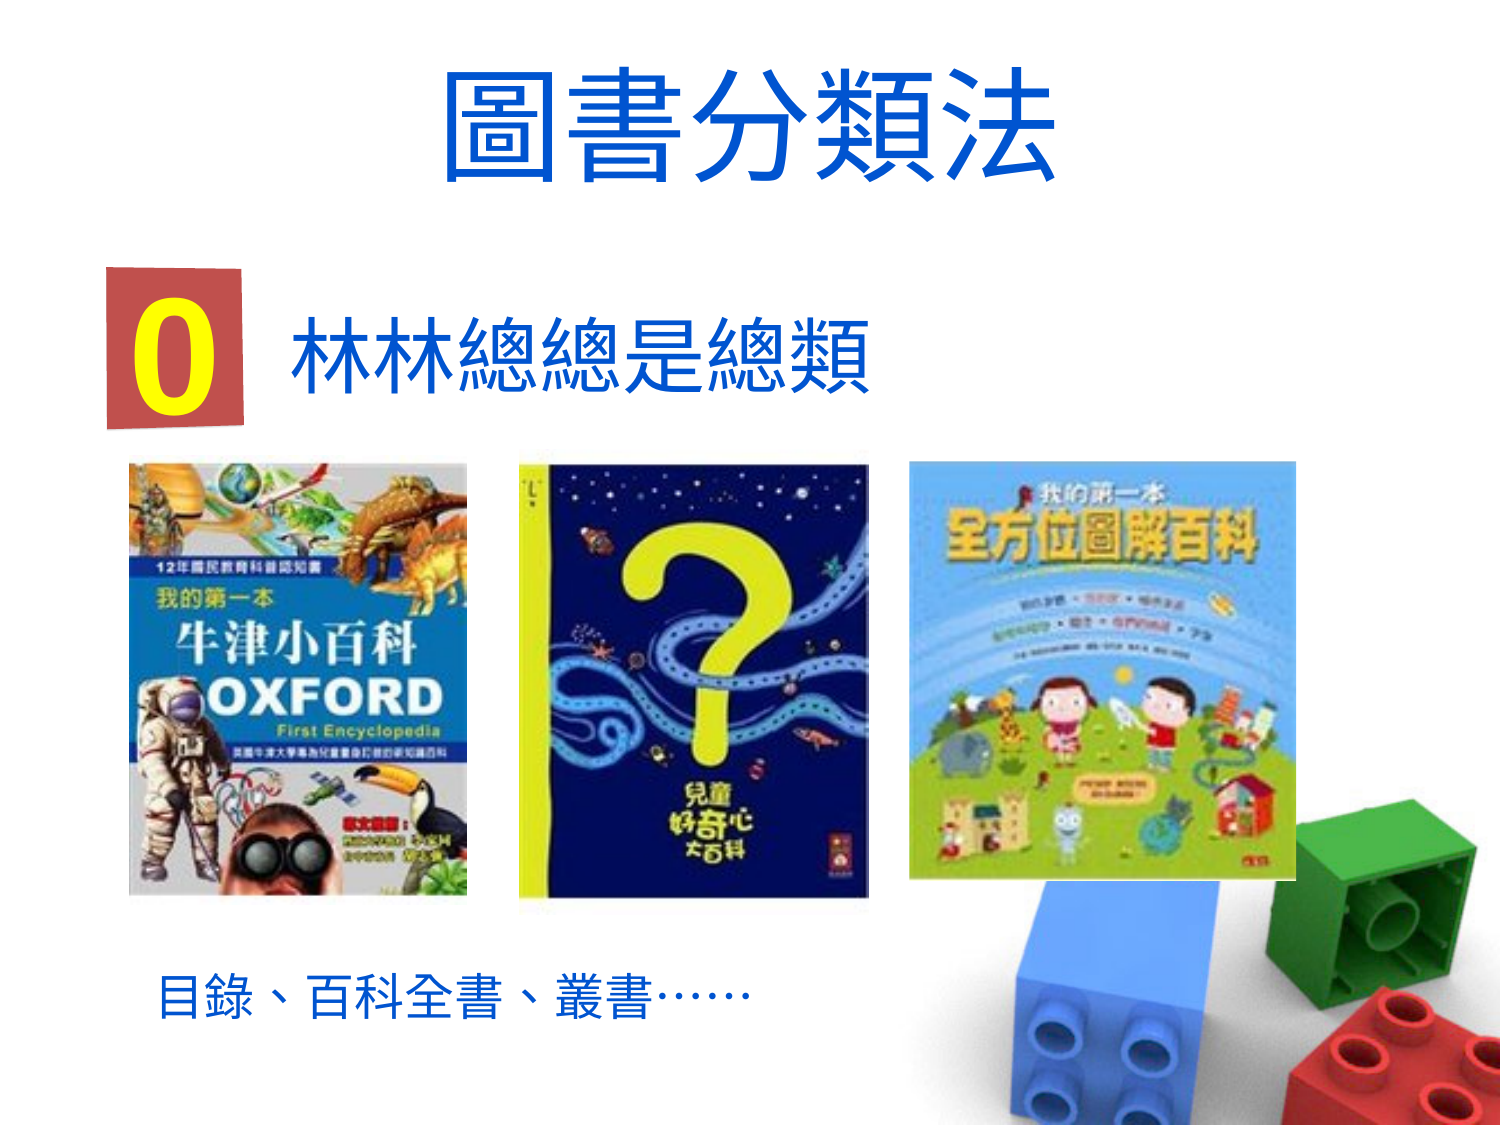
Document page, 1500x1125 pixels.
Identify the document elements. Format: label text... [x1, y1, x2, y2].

picture [129, 187, 1500, 1125]
text_box 目錄、百科全書、叢書…… [139, 958, 770, 1033]
title 圖書分類法 [112, 28, 1388, 217]
text_box 林林總總是總類 [274, 296, 888, 412]
text_box 0 [106, 267, 244, 430]
